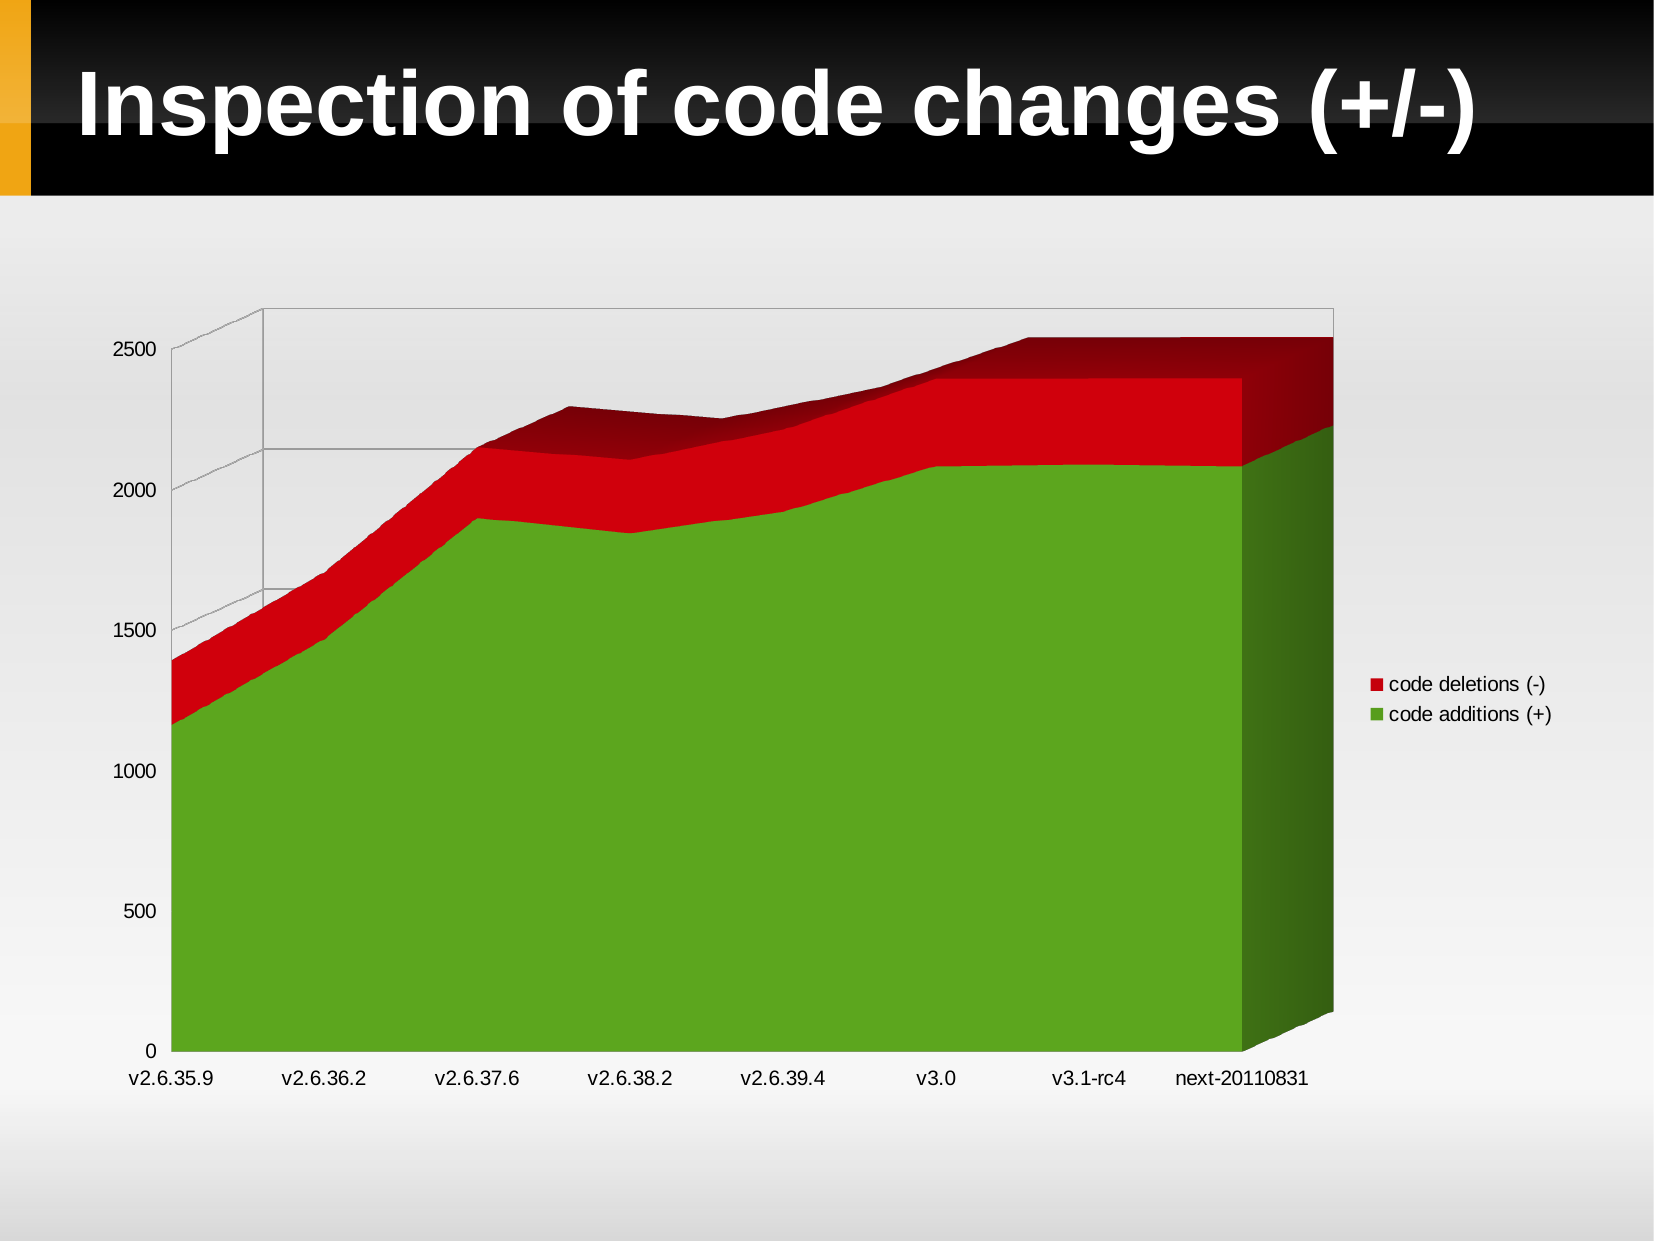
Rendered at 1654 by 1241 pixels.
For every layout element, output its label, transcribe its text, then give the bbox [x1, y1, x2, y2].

chart [82, 290, 1571, 1109]
title Inspection of code changes (+/-) [76, 0, 1565, 208]
picture [0, 0, 1654, 1241]
